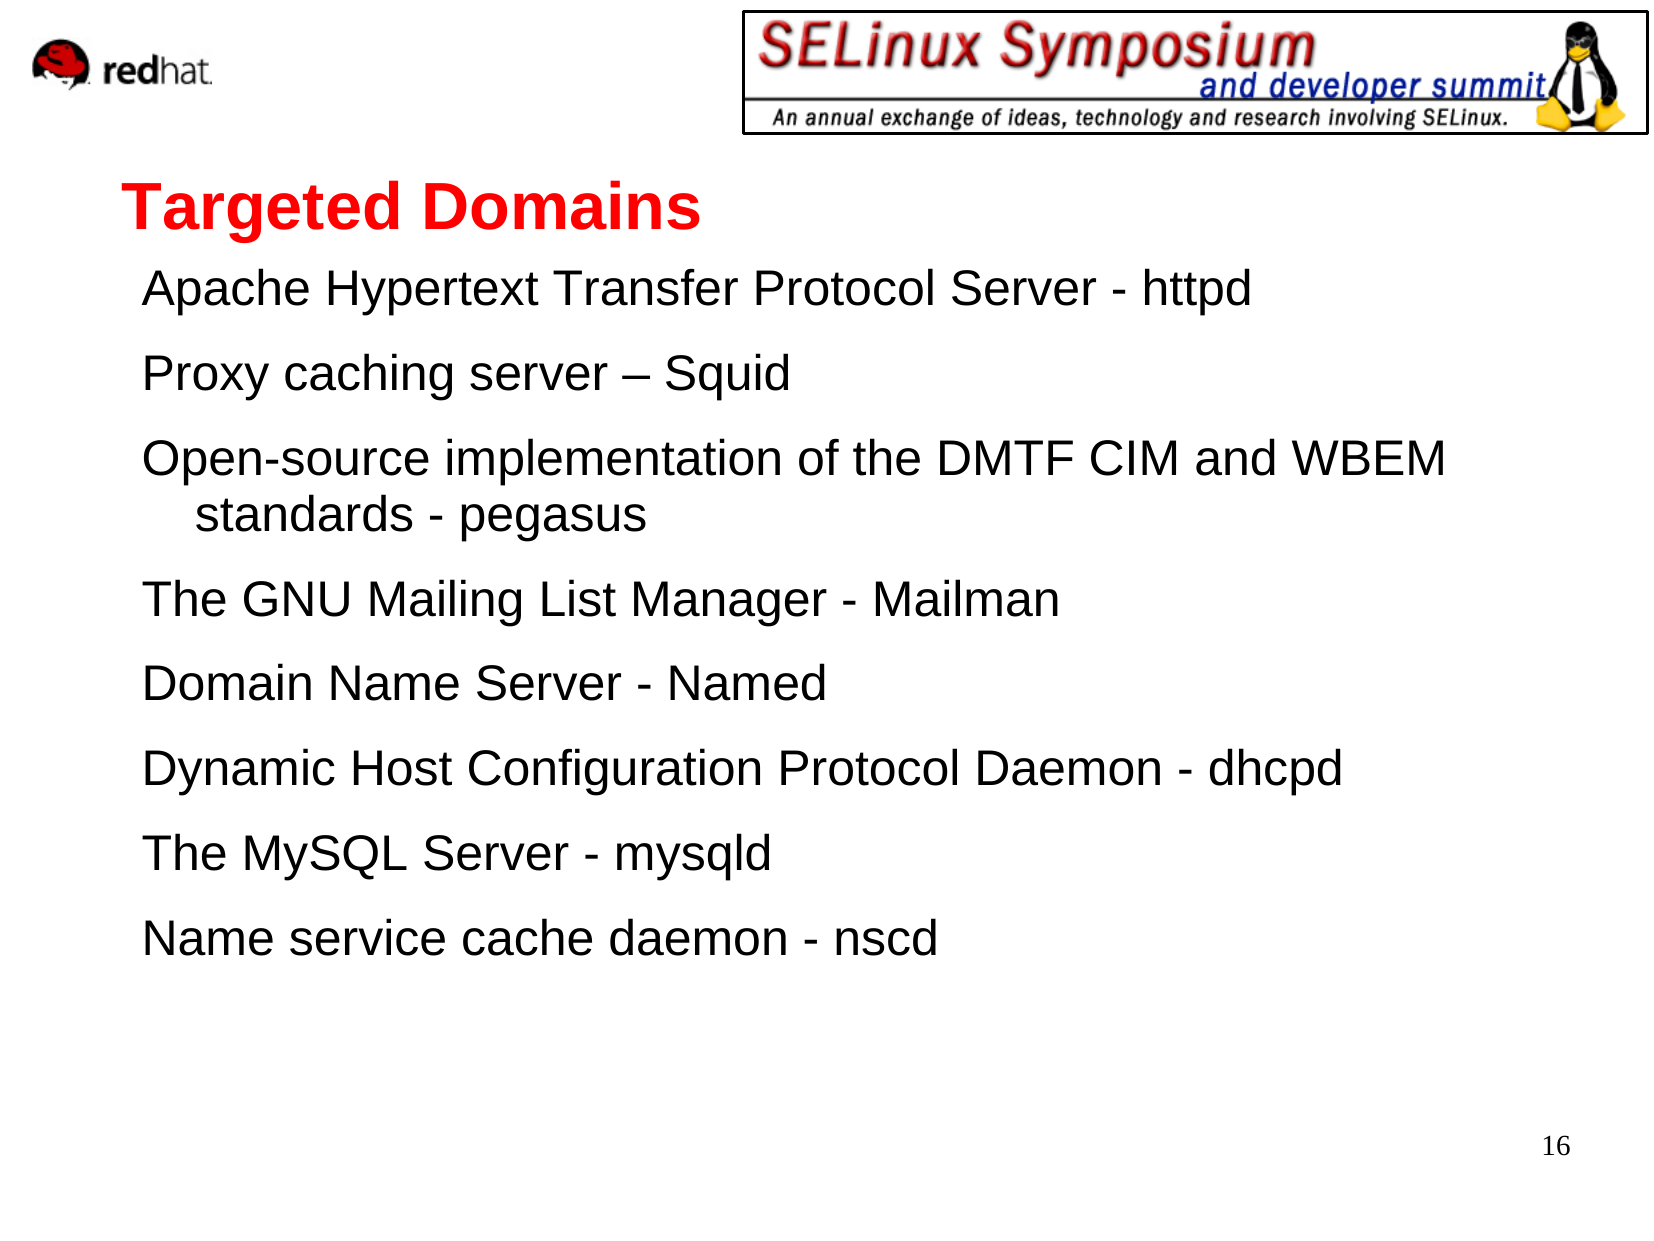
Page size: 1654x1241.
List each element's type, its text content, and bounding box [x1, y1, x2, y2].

title Targeted Domains [121, 102, 1534, 310]
picture [745, 13, 1646, 132]
picture [31, 37, 212, 98]
list Apache Hypertext Transfer Protocol Server - httpd Proxy caching server – Squid Open-source implementation of the DMTF CIM and WBEM standards - pegasus The GNU Mailing List Manager - Mailman Domain Name Server - Named Dynamic Host Configuration Protocol Daemon - dhcpd The MySQL Server - mysqld Name service cache daemon - nscd [124, 260, 1537, 1133]
